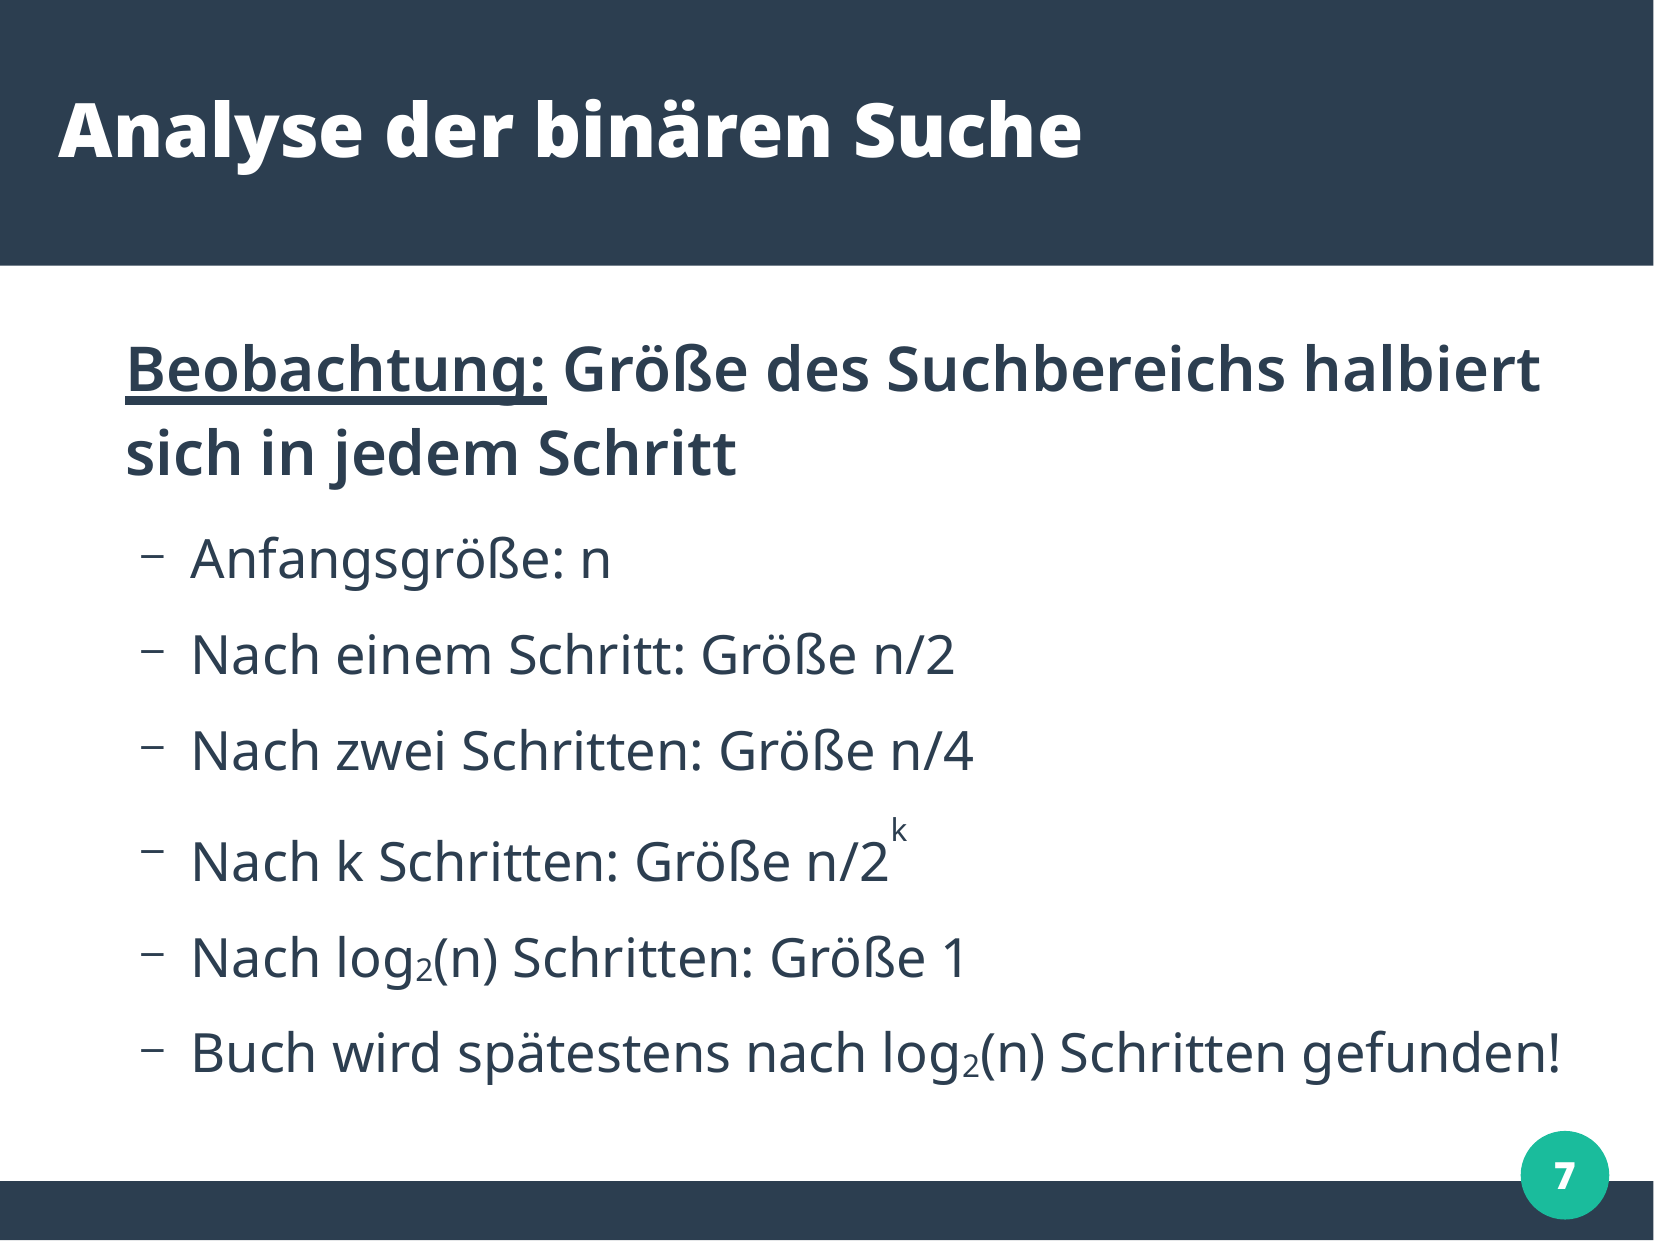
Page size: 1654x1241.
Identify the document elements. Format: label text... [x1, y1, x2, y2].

title Analyse der binären Suche [59, 49, 1595, 207]
list Beobachtung: Größe des Suchbereichs halbiert sich in jedem Schritt Anfangsgröße: n Nach einem Schritt: Größe n/2 Nach zwei Schritten: Größe n/4 Nach k Schritten: Größe n/2k Nach log2(n) Schritten: Größe 1 Buch wird spätestens nach log2(n) Schritten gefunden! [59, 324, 1595, 1152]
